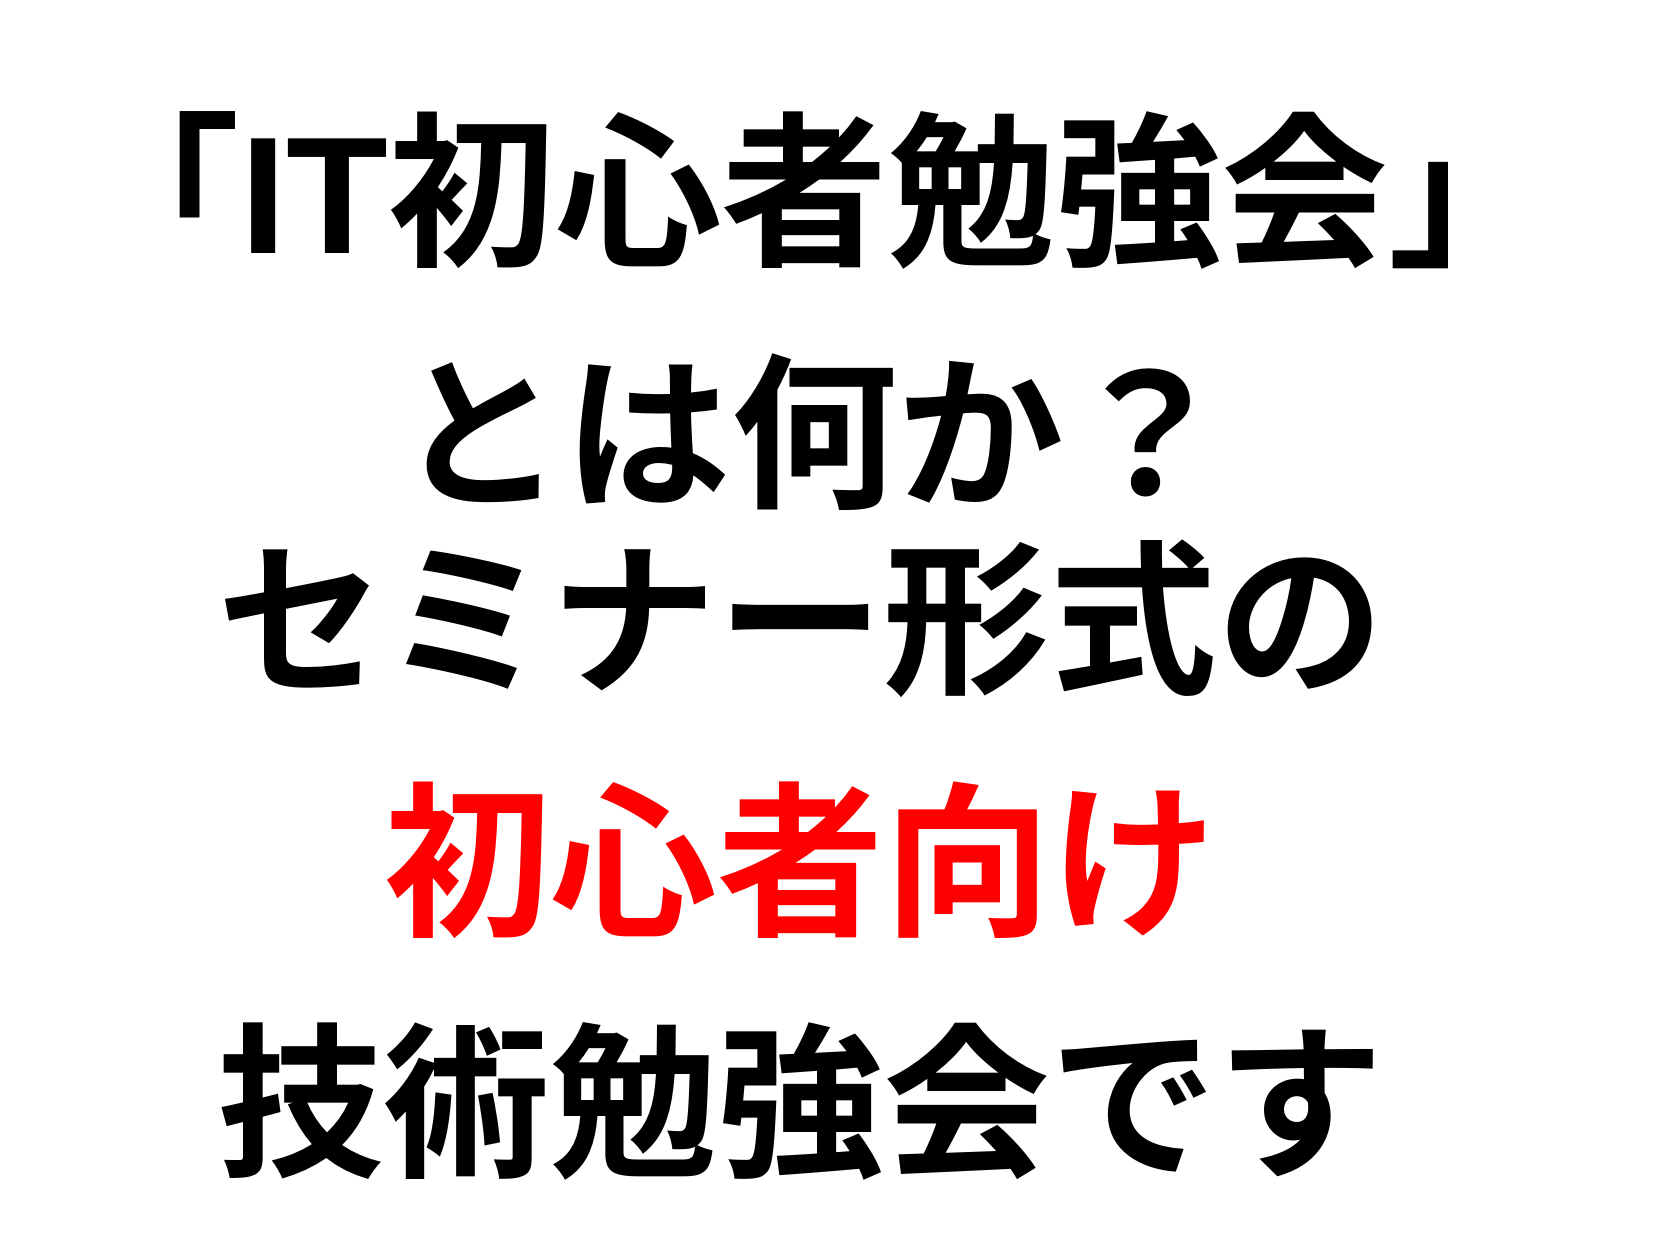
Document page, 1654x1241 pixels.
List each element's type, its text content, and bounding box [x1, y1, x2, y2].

text_box セミナー形式の 初心者向け 技術勉強会です [202, 480, 1438, 1035]
text_box 「IT初心者勉強会」 とは何か？ [59, 52, 1540, 434]
